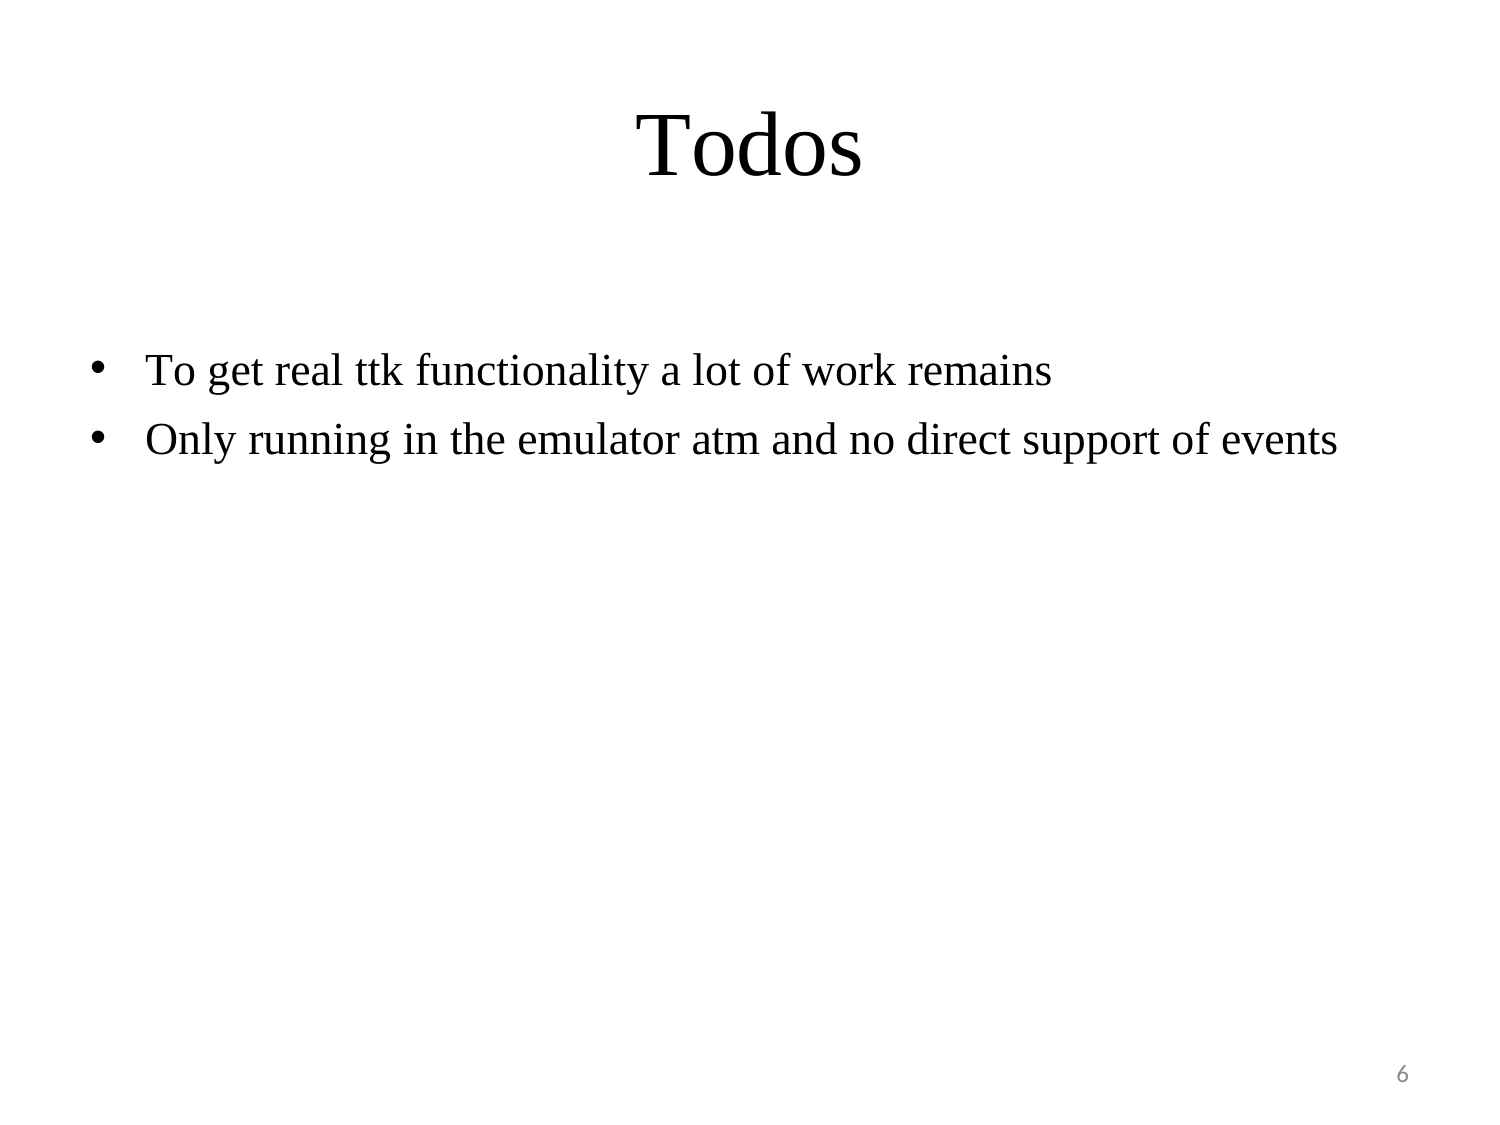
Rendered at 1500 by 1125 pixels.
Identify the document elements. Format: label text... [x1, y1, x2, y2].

text_box Todos‏ [75, 45, 1426, 233]
text_box To get real ttk functionality a lot of work remains Only running in the emulator atm and no direct support of events [75, 262, 1426, 1005]
